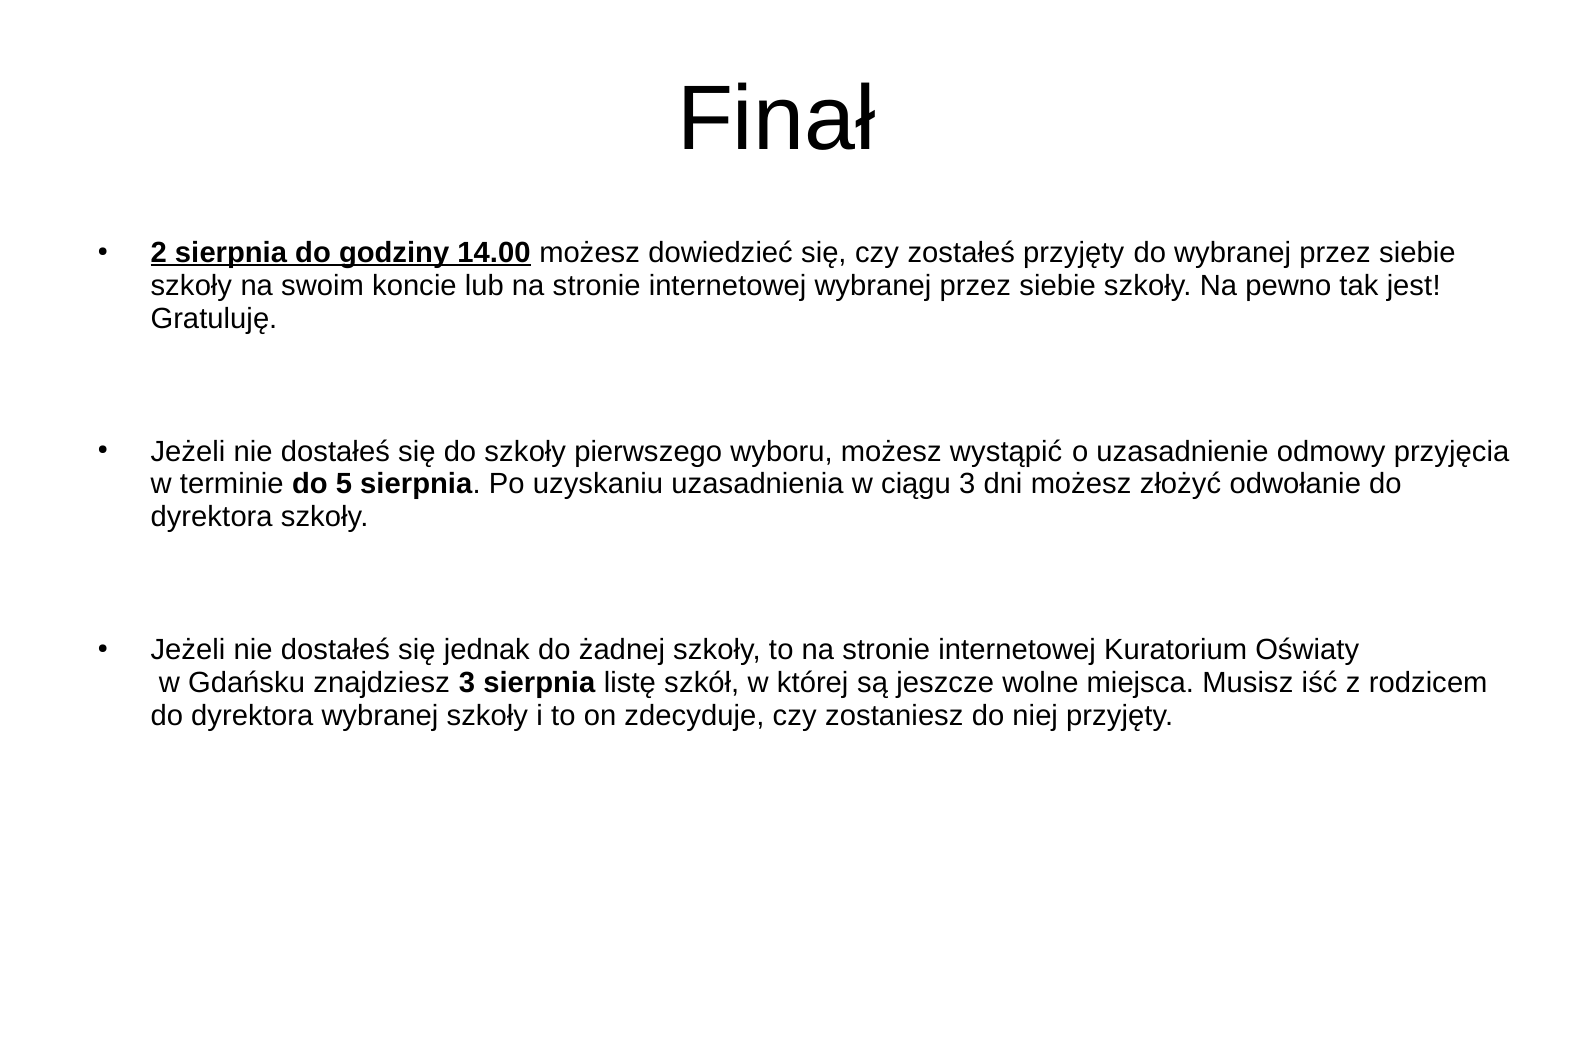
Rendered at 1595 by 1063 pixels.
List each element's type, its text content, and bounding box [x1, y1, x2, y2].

list 2 sierpnia do godziny 14.00 możesz dowiedzieć się, czy zostałeś przyjęty ​do wybranej przez siebie szkoły na swoim koncie lub na stronie internetowej wybranej przez siebie szkoły. Na pewno tak jest! Gratuluję. Jeżeli nie dostałeś się do szkoły pierwszego wyboru, możesz wystąpić ​o uzasadnienie odmowy przyjęcia w terminie do 5 sierpnia. Po uzyskaniu uzasadnienia w ciągu 3 dni możesz złożyć odwołanie do dyrektora szkoły.​ Jeżeli nie dostałeś się jednak do żadnej szkoły, to na stronie internetowej Kuratorium Oświaty w Gdańsku znajdziesz 3 sierpnia listę szkół, w której ​są jeszcze wolne miejsca. Musisz iść z rodzicem do dyrektora wybranej szkoły i to on zdecyduje, czy zostaniesz do niej przyjęty.​ ​ [79, 236, 1515, 866]
title Finał​ [59, 29, 1495, 207]
